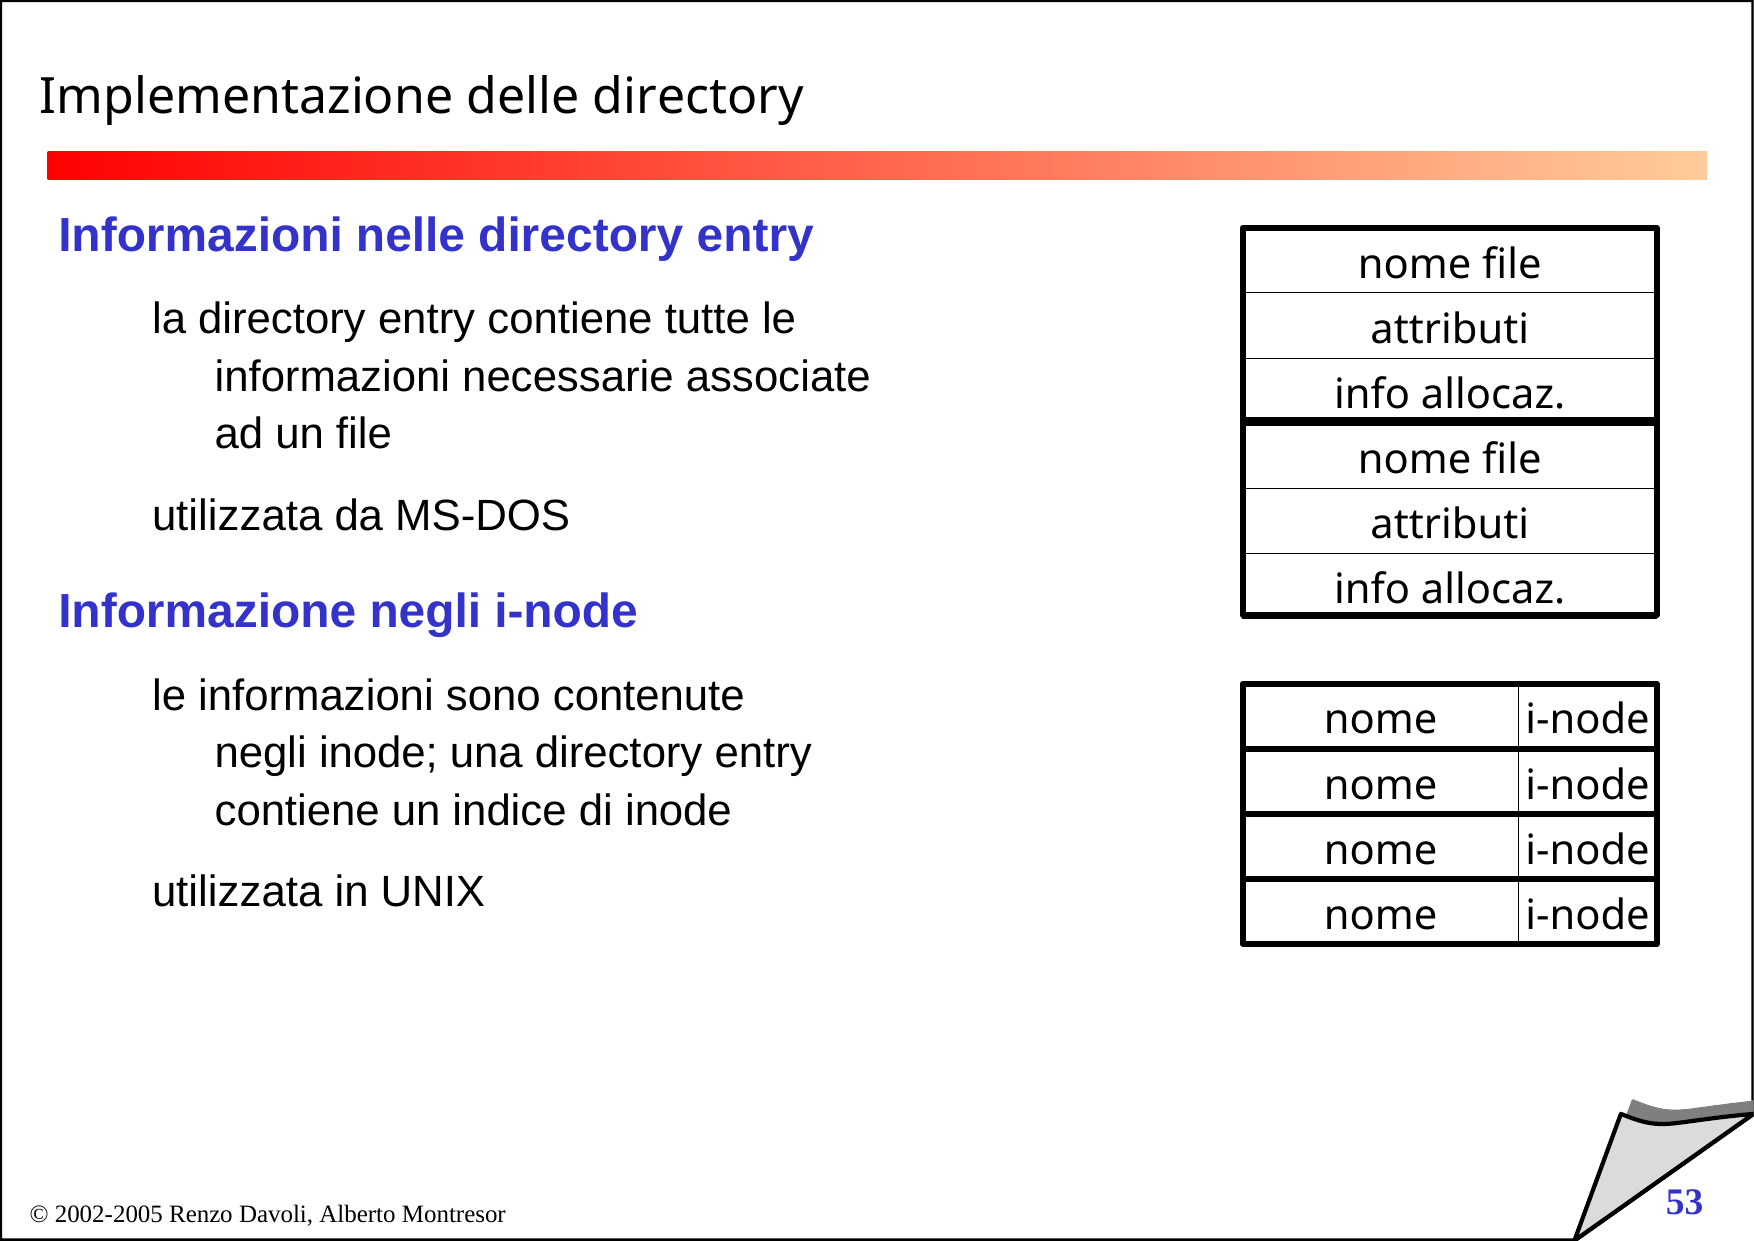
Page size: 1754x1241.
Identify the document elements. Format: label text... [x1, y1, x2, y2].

text_box nome [1246, 882, 1518, 941]
text_box nome [1246, 817, 1518, 876]
text_box nome [1246, 752, 1518, 811]
text_box attributi [1246, 488, 1654, 553]
text_box info allocaz. [1246, 358, 1654, 417]
text_box i-node [1518, 817, 1654, 876]
text_box i-node [1518, 687, 1654, 746]
list Informazioni nelle directory entry la directory entry contiene tutte le informazioni necessarie associate ad un file utilizzata da MS-DOS Informazione negli i-node le informazioni sono contenute negli inode; una directory entry contiene un indice di inode utilizzata in UNIX [58, 206, 1105, 988]
text_box nome [1246, 687, 1518, 746]
title Implementazione delle directory [40, 49, 1713, 144]
text_box nome file [1246, 231, 1654, 292]
text_box i-node [1518, 752, 1654, 811]
text_box nome file [1246, 426, 1654, 488]
text_box attributi [1246, 292, 1654, 358]
text_box Start [1469, 152, 1474, 179]
text_box info allocaz. [1246, 553, 1654, 612]
text_box 6-11 [1074, 152, 1078, 179]
text_box i-node [1518, 882, 1654, 941]
